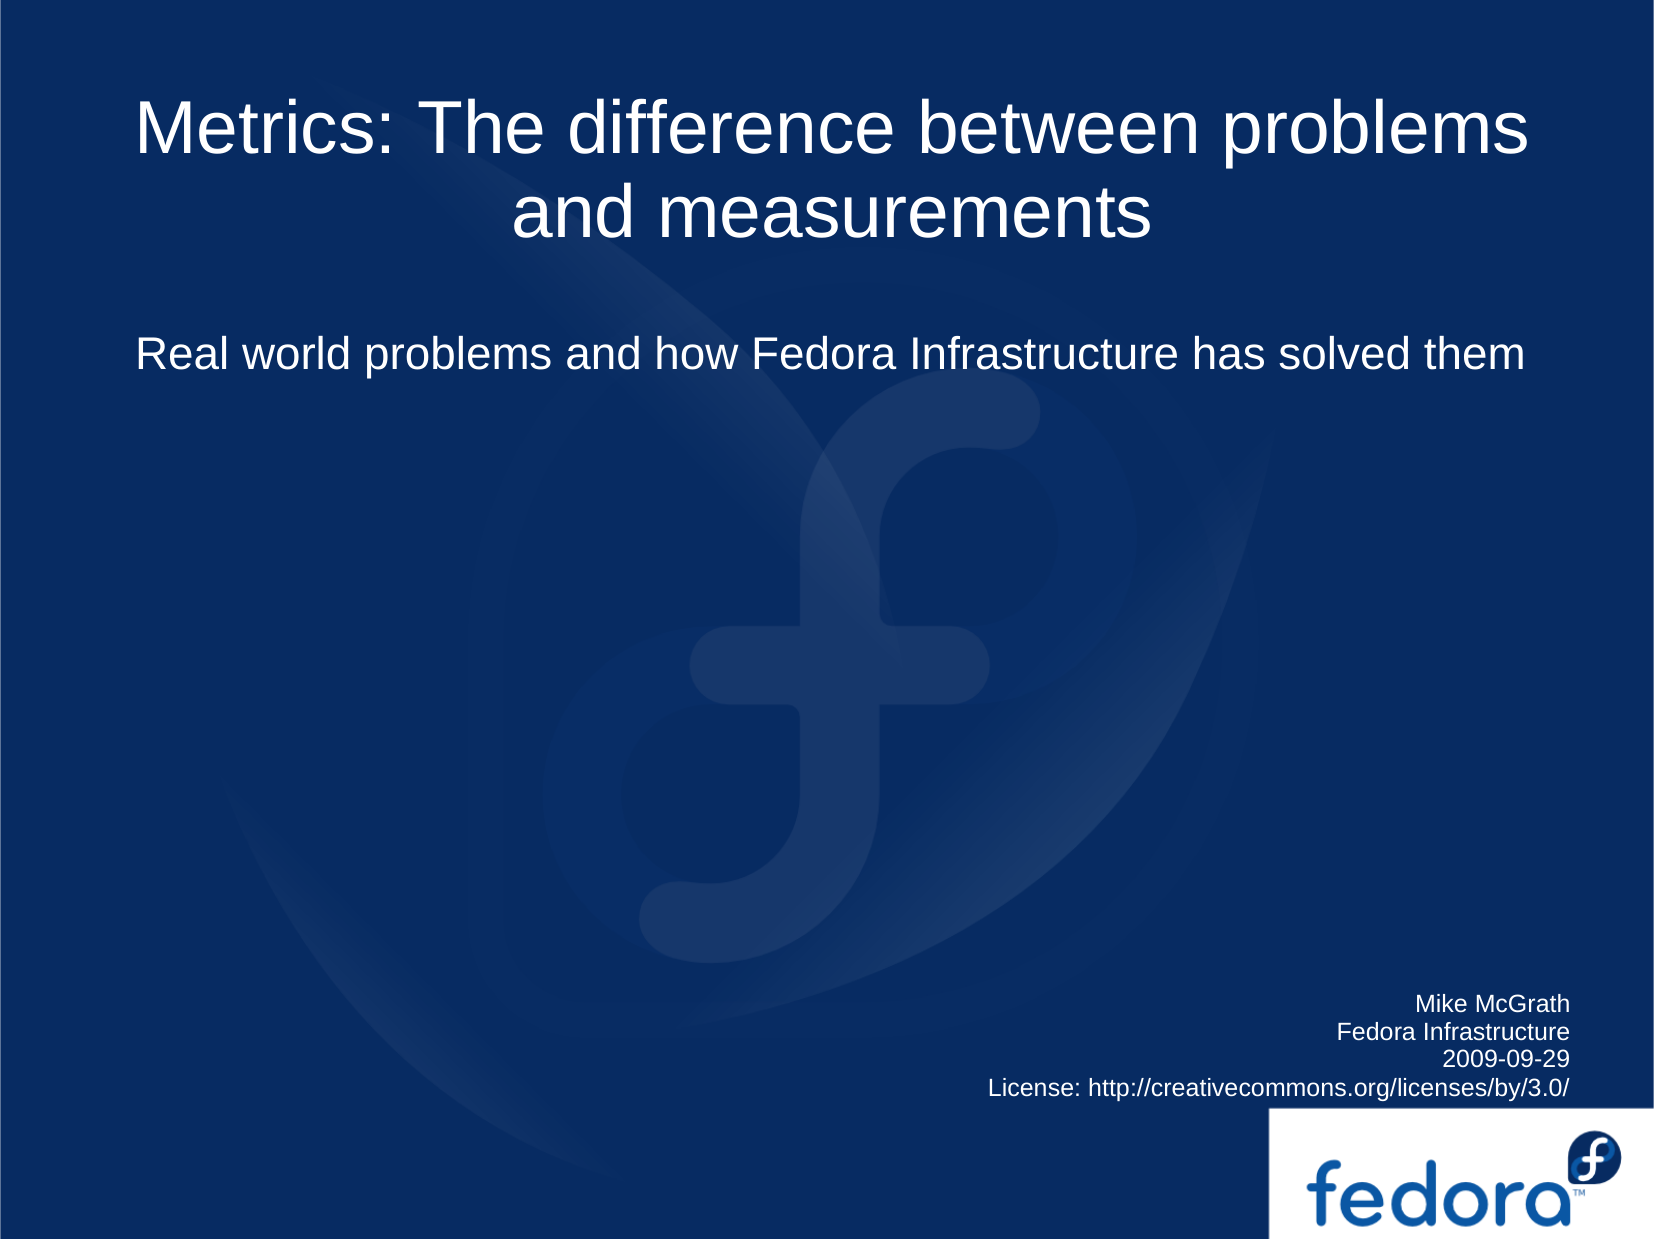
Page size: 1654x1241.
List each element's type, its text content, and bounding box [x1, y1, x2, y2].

title Real world problems and how Fedora Infrastructure has solved them [86, 257, 1576, 451]
title Metrics: The difference between problems and measurements [88, 73, 1577, 266]
picture [0, 0, 1654, 1239]
text_box Mike McGrath Fedora Infrastructure 2009-09-29 License: http://creativecommons.org/licenses/by/3.0/ [82, 989, 1571, 1102]
